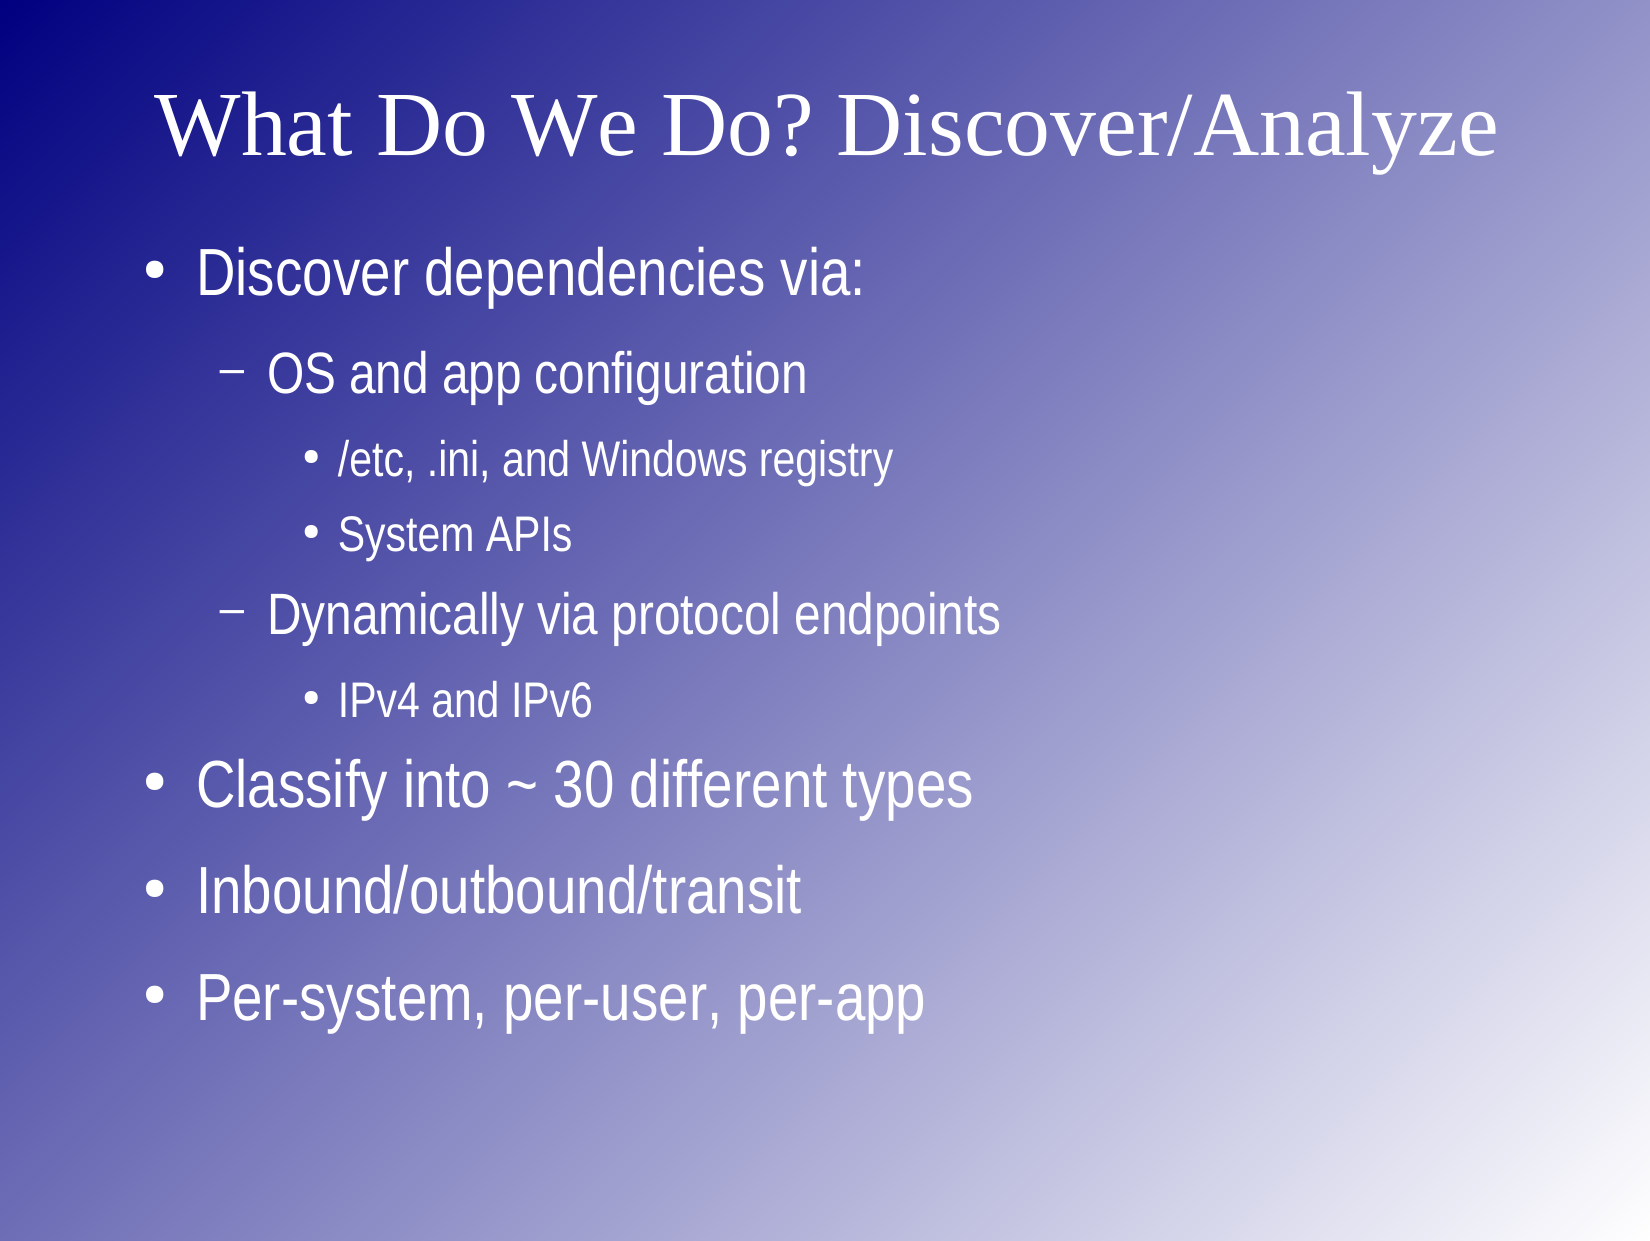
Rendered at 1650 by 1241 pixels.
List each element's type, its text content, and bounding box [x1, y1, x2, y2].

list Discover dependencies via: OS and app configuration /etc, .ini, and Windows registry System APIs Dynamically via protocol endpoints IPv4 and IPv6 Classify into ~ 30 different types Inbound/outbound/transit Per-system, per-user, per-app [125, 233, 1535, 1044]
title What Do We Do? Discover/Analyze [123, 27, 1533, 221]
